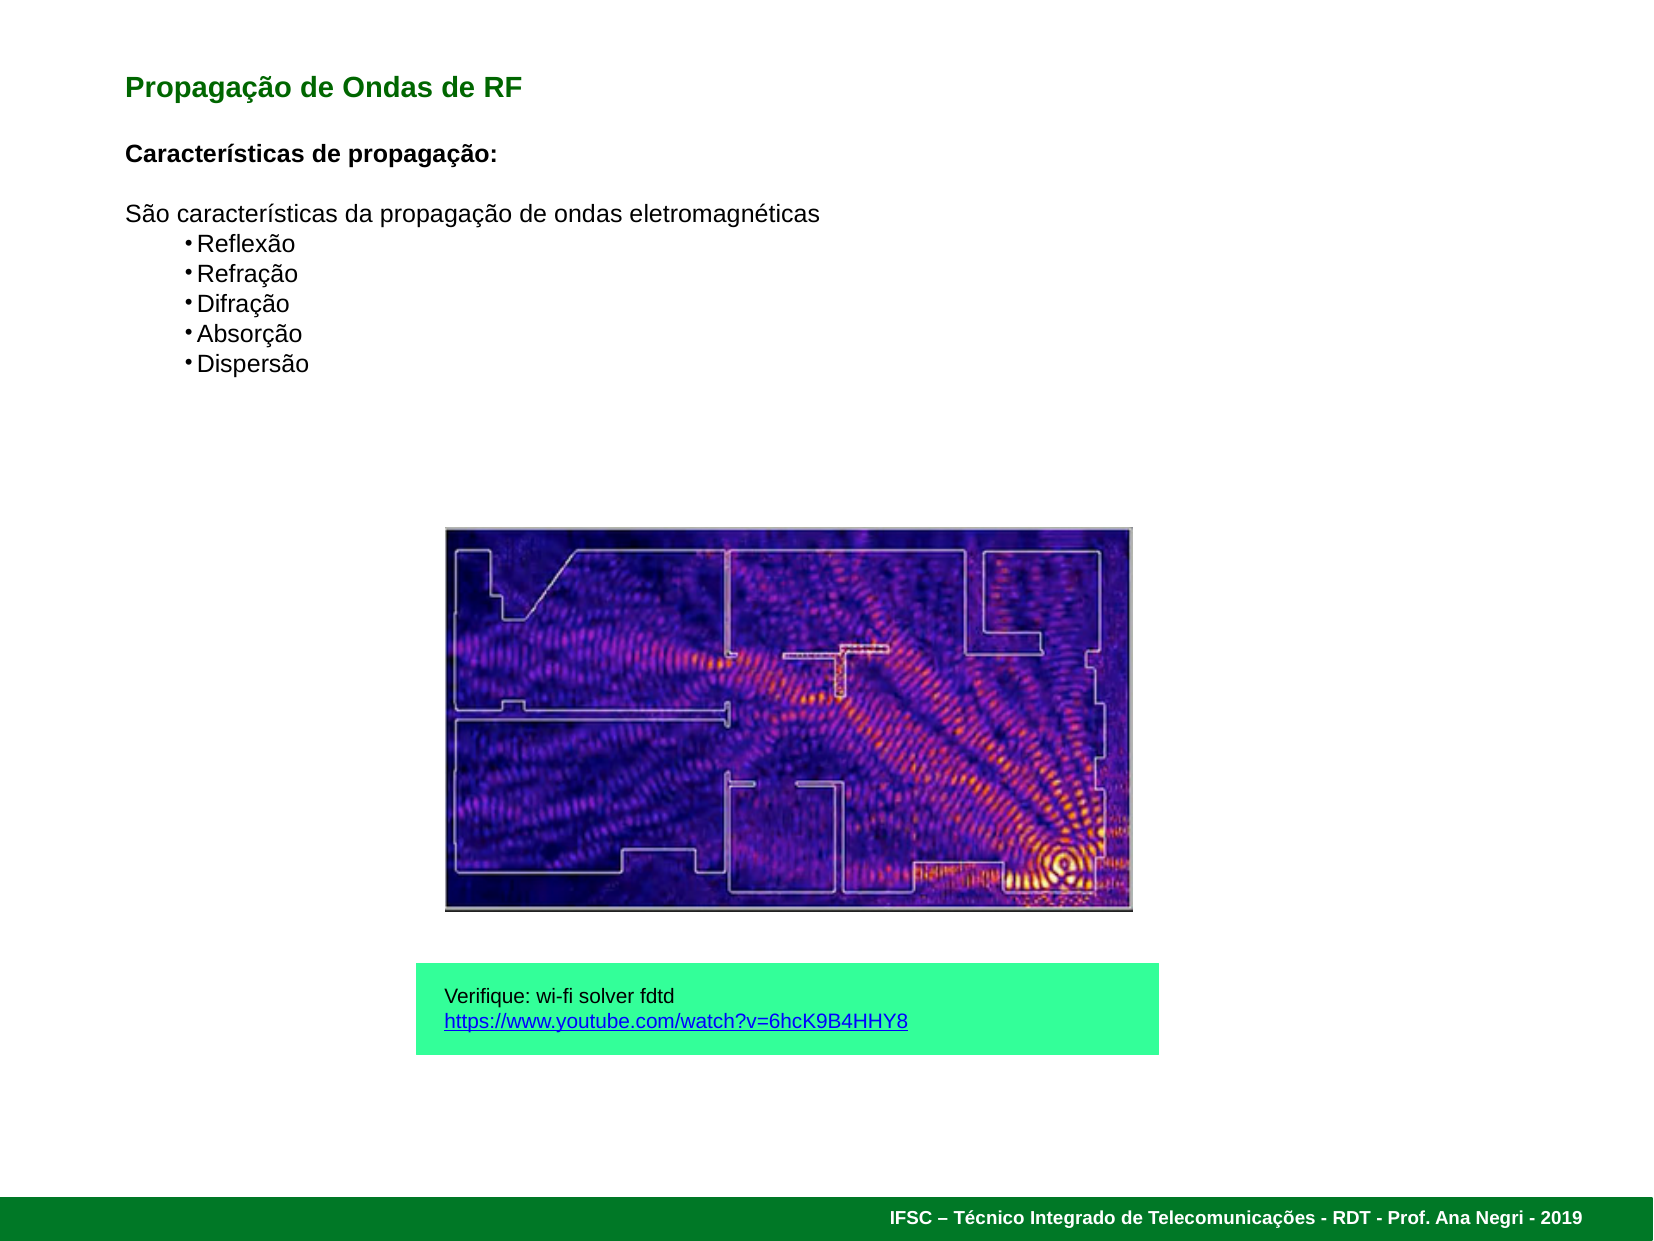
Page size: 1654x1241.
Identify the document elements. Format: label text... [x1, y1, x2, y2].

text_box IFSC – Técnico Integrado de Telecomunicações - RDT - Prof. Ana Negri - 2019 [875, 1197, 1653, 1236]
text_box [416, 963, 1159, 1055]
text_box Verifique: wi-fi solver fdtd https://www.youtube.com/watch?v=6hcK9B4HHY8 [429, 975, 1385, 1042]
picture [445, 527, 1133, 912]
text_box [0, 1197, 1653, 1241]
text_box Propagação de Ondas de RF Características de propagação: São características da propagação de ondas eletromagnéticas Reflexão Refração Difração Absorção Dispersão [110, 60, 1550, 660]
